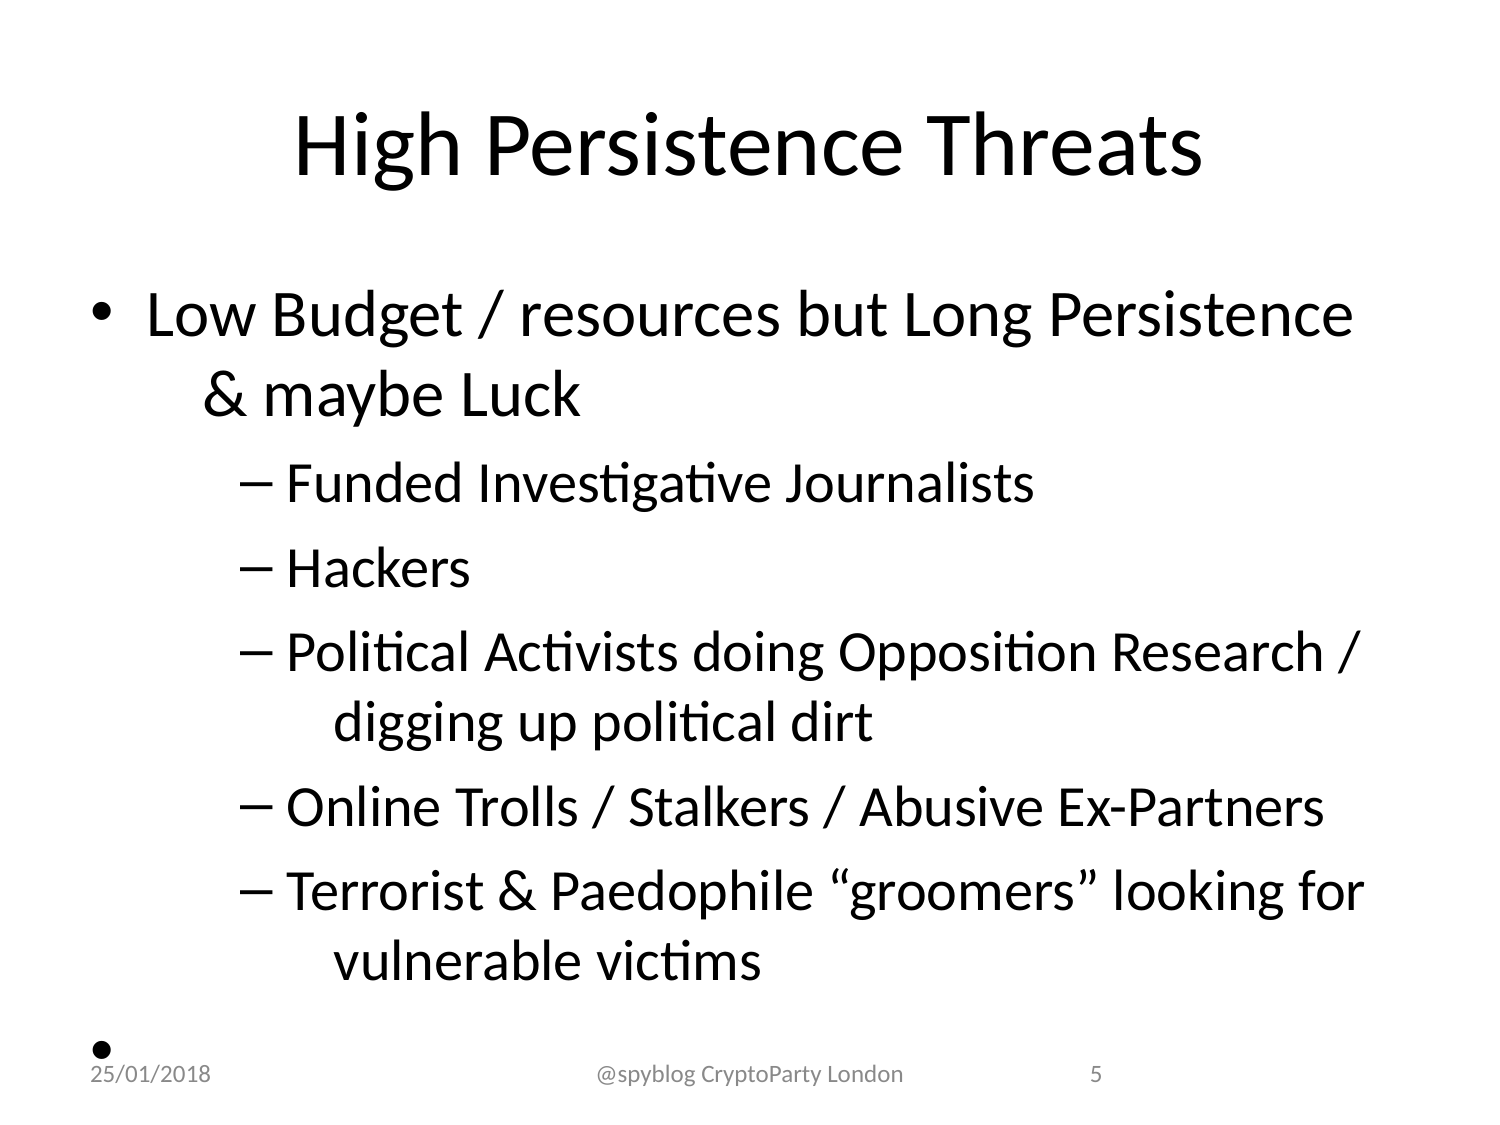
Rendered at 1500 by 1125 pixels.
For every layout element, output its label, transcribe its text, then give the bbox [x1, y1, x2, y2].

title High Persistence Threats [75, 45, 1426, 233]
text_box @spyblog CryptoParty London [512, 1042, 988, 1103]
text_box 25/01/2018 [75, 1042, 426, 1103]
list Low Budget / resources but Long Persistence & maybe Luck Funded Investigative Journalists Hackers Political Activists doing Opposition Research / digging up political dirt Online Trolls / Stalkers / Abusive Ex-Partners Terrorist & Paedophile “groomers” looking for vulnerable victims [75, 262, 1426, 1005]
text_box ‹#› [1074, 1042, 1426, 1103]
